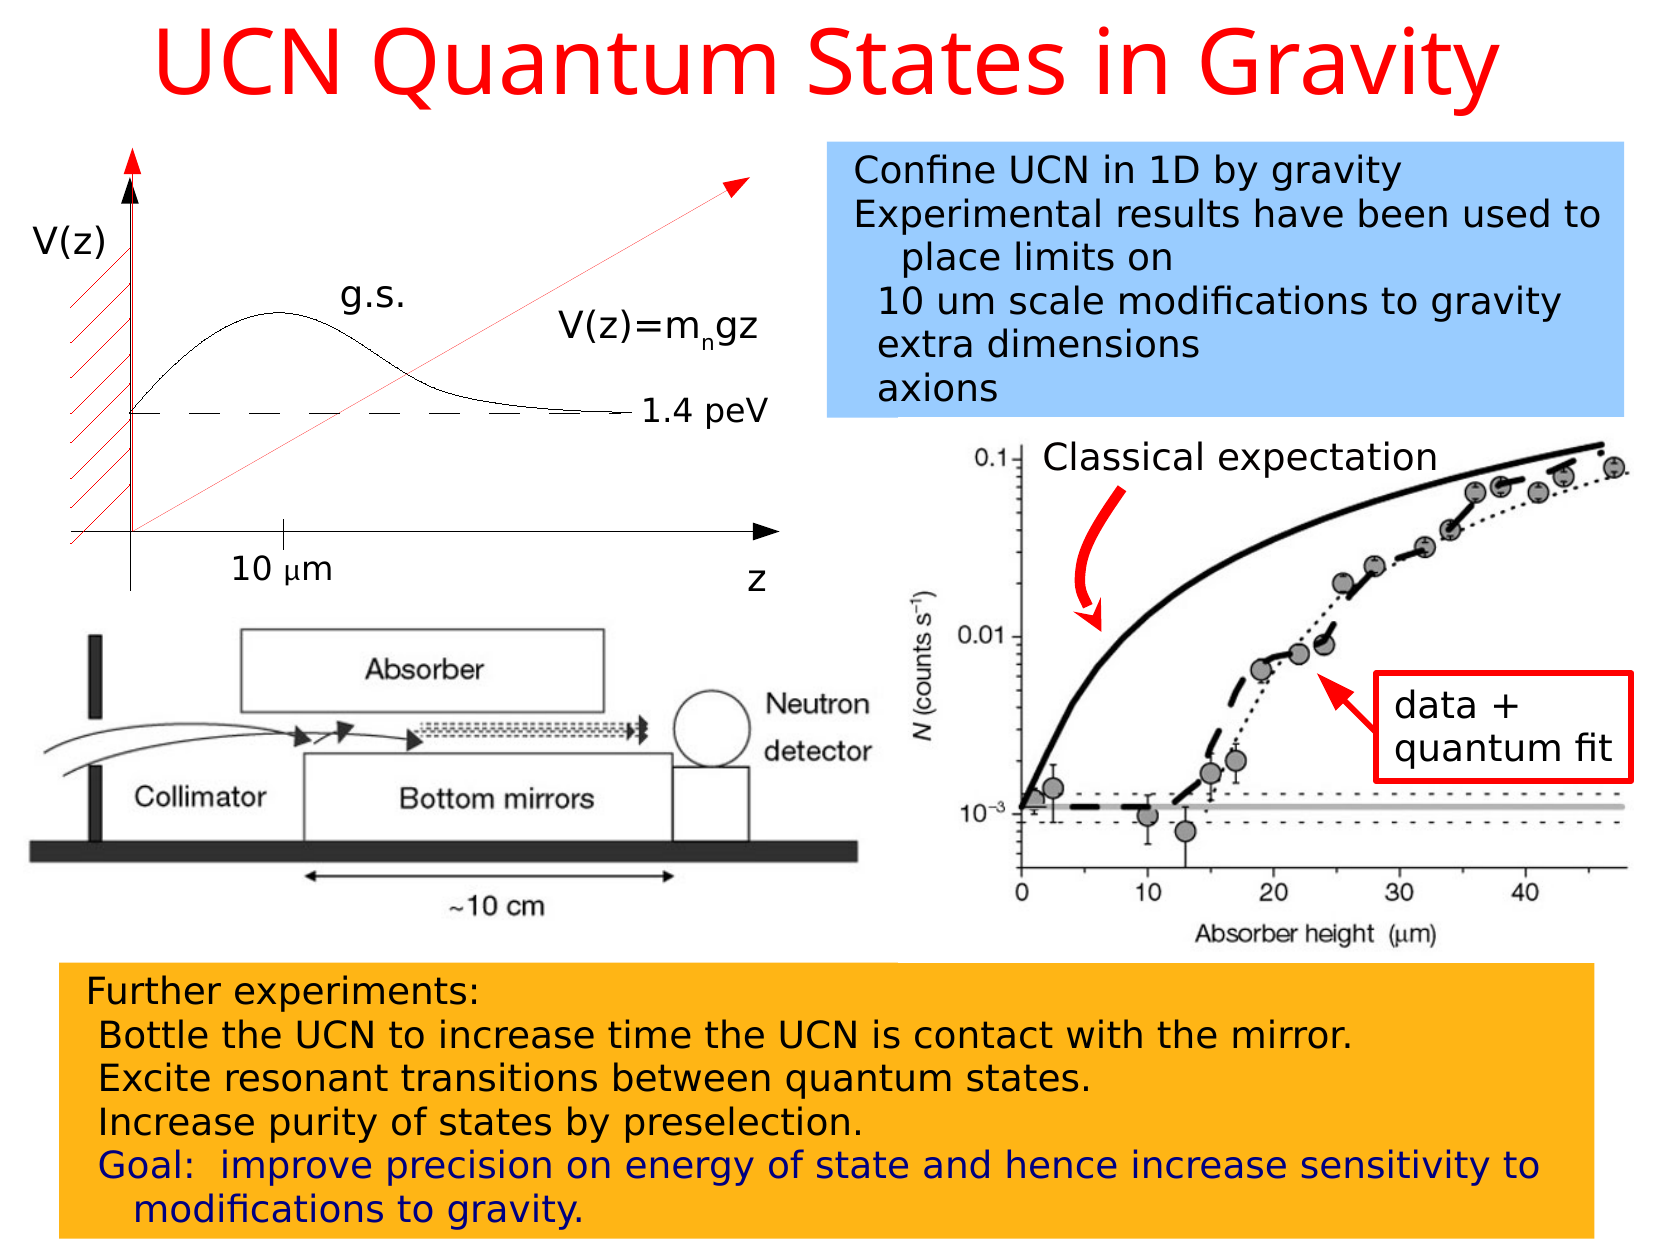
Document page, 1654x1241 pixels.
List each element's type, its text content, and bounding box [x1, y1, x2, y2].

text_box V(z)=mngz [543, 295, 774, 363]
text_box 10 m [215, 542, 373, 596]
text_box UCN Quantum States in Gravity [0, 0, 1654, 119]
text_box data + quantum fit [1375, 673, 1632, 782]
text_box Classical expectation [1027, 427, 1455, 487]
text_box 1.4 peV [625, 383, 784, 438]
text_box Confine UCN in 1D by gravity Experimental results have been used to place limits on 10 um scale modifications to gravity extra dimensions axions [826, 141, 1625, 418]
text_box g.s. [324, 265, 422, 325]
picture [898, 417, 1654, 963]
picture [23, 617, 895, 939]
text_box z [732, 549, 782, 608]
text_box Further experiments: Bottle the UCN to increase time the UCN is contact with the mirror. Excite resonant transitions between quantum states. Increase purity of states by preselection. Goal: improve precision on energy of state and hence increase sensitivity to modifications to gravity. [59, 962, 1595, 1239]
text_box V(z) [17, 212, 123, 271]
